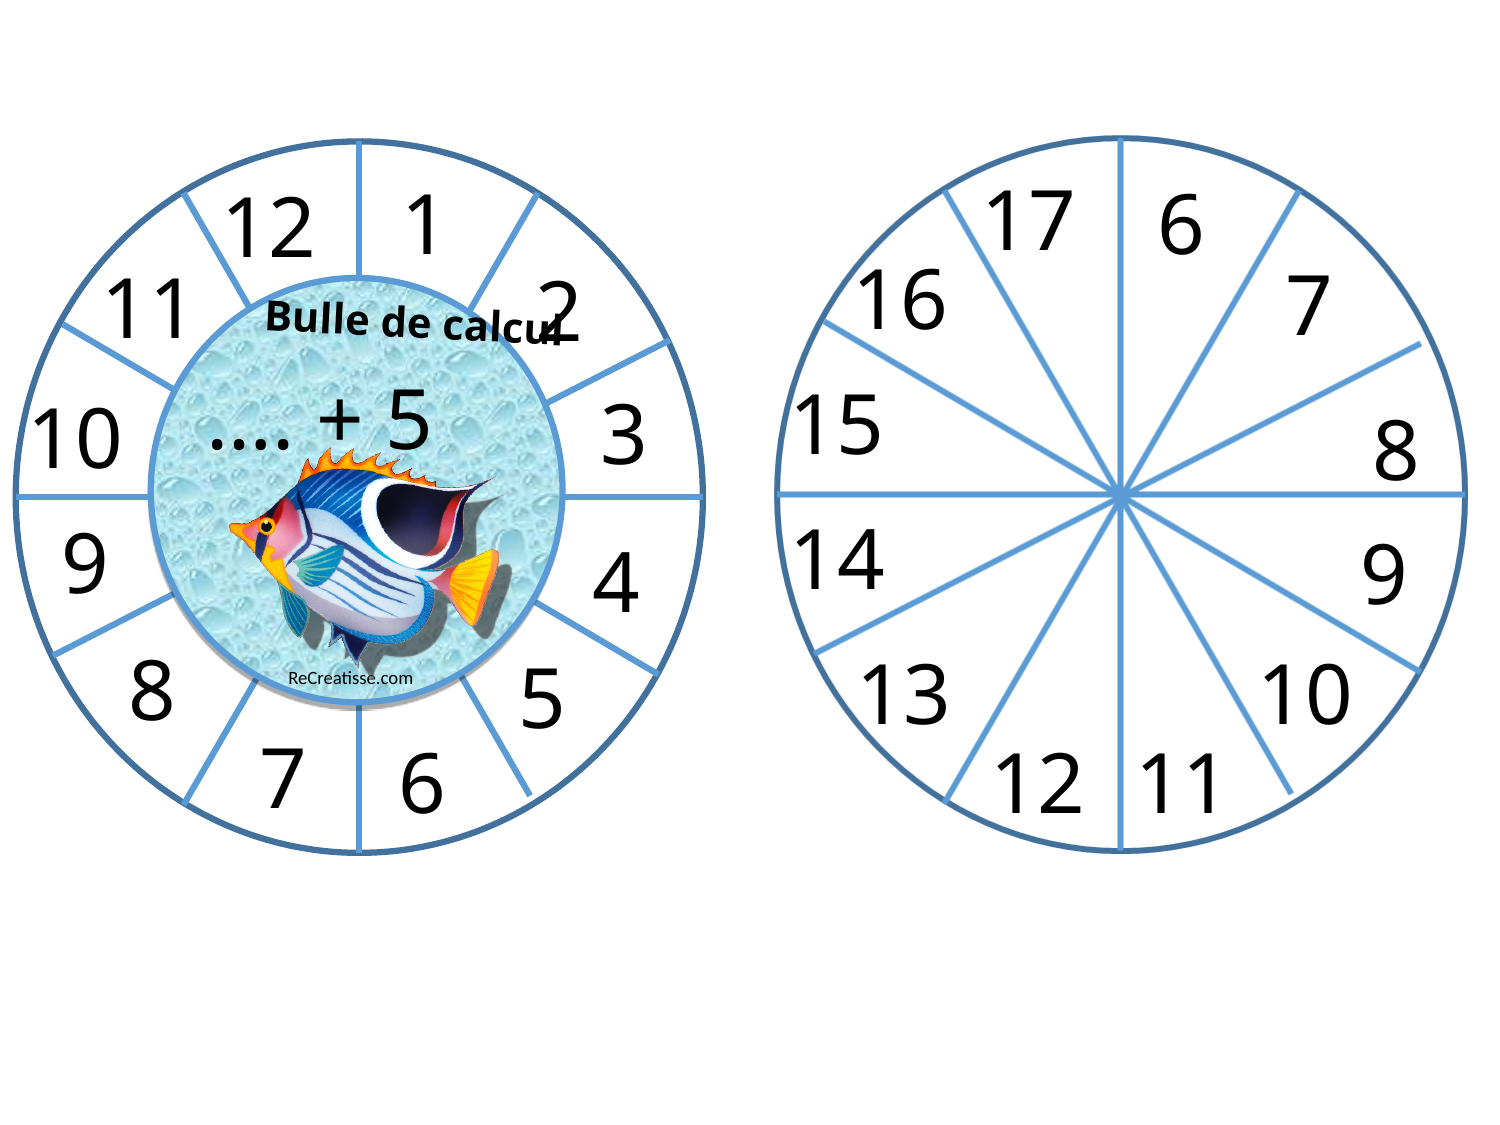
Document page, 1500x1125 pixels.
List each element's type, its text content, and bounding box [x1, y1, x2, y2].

text_box 14 [775, 499, 900, 614]
text_box ReCreatisse.com [273, 668, 328, 695]
text_box [15, 280, 356, 853]
picture [174, 366, 551, 743]
text_box [231, 141, 535, 292]
text_box [239, 282, 251, 300]
text_box 7 [1271, 244, 1348, 359]
text_box 11 [1121, 723, 1246, 838]
text_box 9 [46, 502, 124, 618]
text_box 8 [1357, 390, 1435, 505]
text_box 15 [774, 364, 900, 479]
text_box 12 [206, 167, 331, 282]
text_box 7 [244, 718, 322, 833]
text_box [115, 178, 206, 247]
text_box 11 [87, 247, 212, 363]
text_box 16 [838, 238, 963, 354]
text_box 1 [386, 164, 464, 279]
text_box 8 [113, 630, 191, 745]
text_box [212, 195, 703, 837]
text_box 2 [521, 251, 598, 366]
text_box 10 [1243, 634, 1368, 749]
text_box 3 [585, 374, 663, 489]
text_box 13 [841, 634, 966, 749]
text_box 6 [1143, 164, 1220, 279]
text_box 4 [578, 521, 656, 636]
text_box Bulle de calcul [247, 280, 581, 363]
text_box …. + 5 [192, 359, 448, 474]
text_box [362, 712, 458, 853]
text_box 5 [503, 638, 581, 753]
text_box 12 [975, 723, 1101, 838]
picture [774, 135, 1468, 854]
text_box 10 [13, 378, 138, 493]
text_box 9 [1346, 514, 1423, 629]
text_box 6 [383, 723, 461, 838]
text_box 17 [966, 160, 1091, 275]
